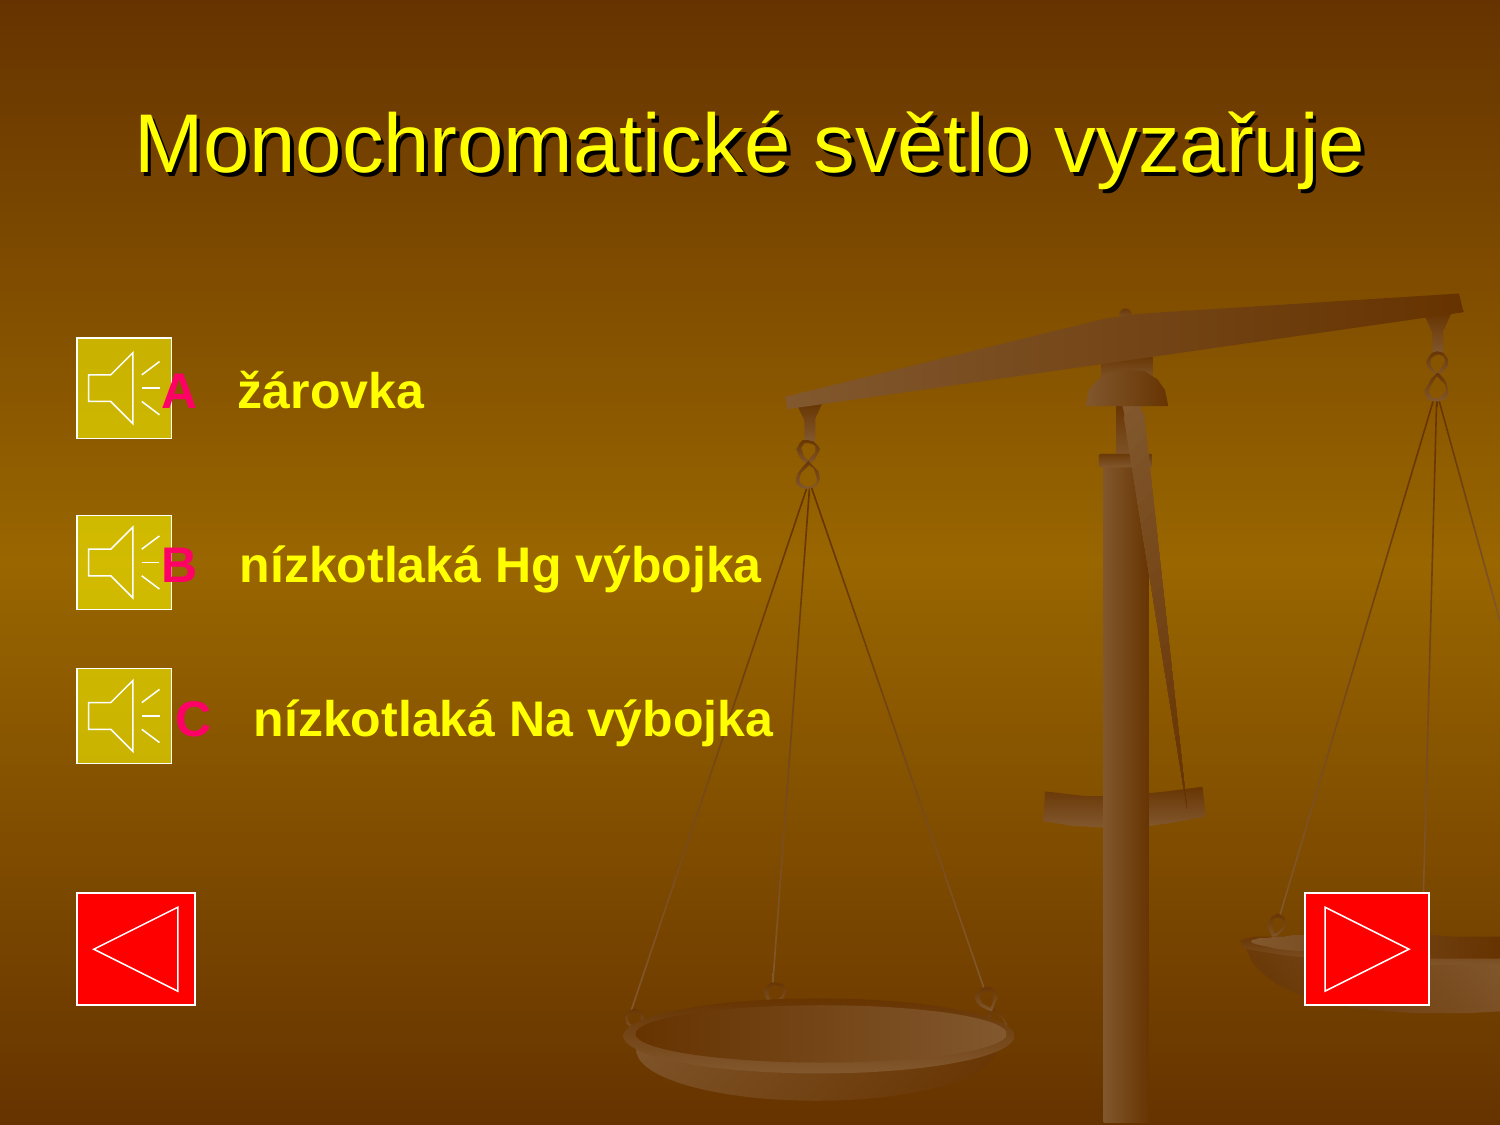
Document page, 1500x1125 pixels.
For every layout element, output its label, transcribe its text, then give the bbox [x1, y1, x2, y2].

title Monochromatické světlo vyzařuje [75, 45, 1426, 234]
text_box B nízkotlaká Hg výbojka [76, 515, 172, 610]
text_box [76, 893, 195, 1006]
text_box [1305, 893, 1429, 1006]
text_box A žárovka [76, 338, 172, 439]
text_box C nízkotlaká Na výbojka [76, 668, 172, 764]
